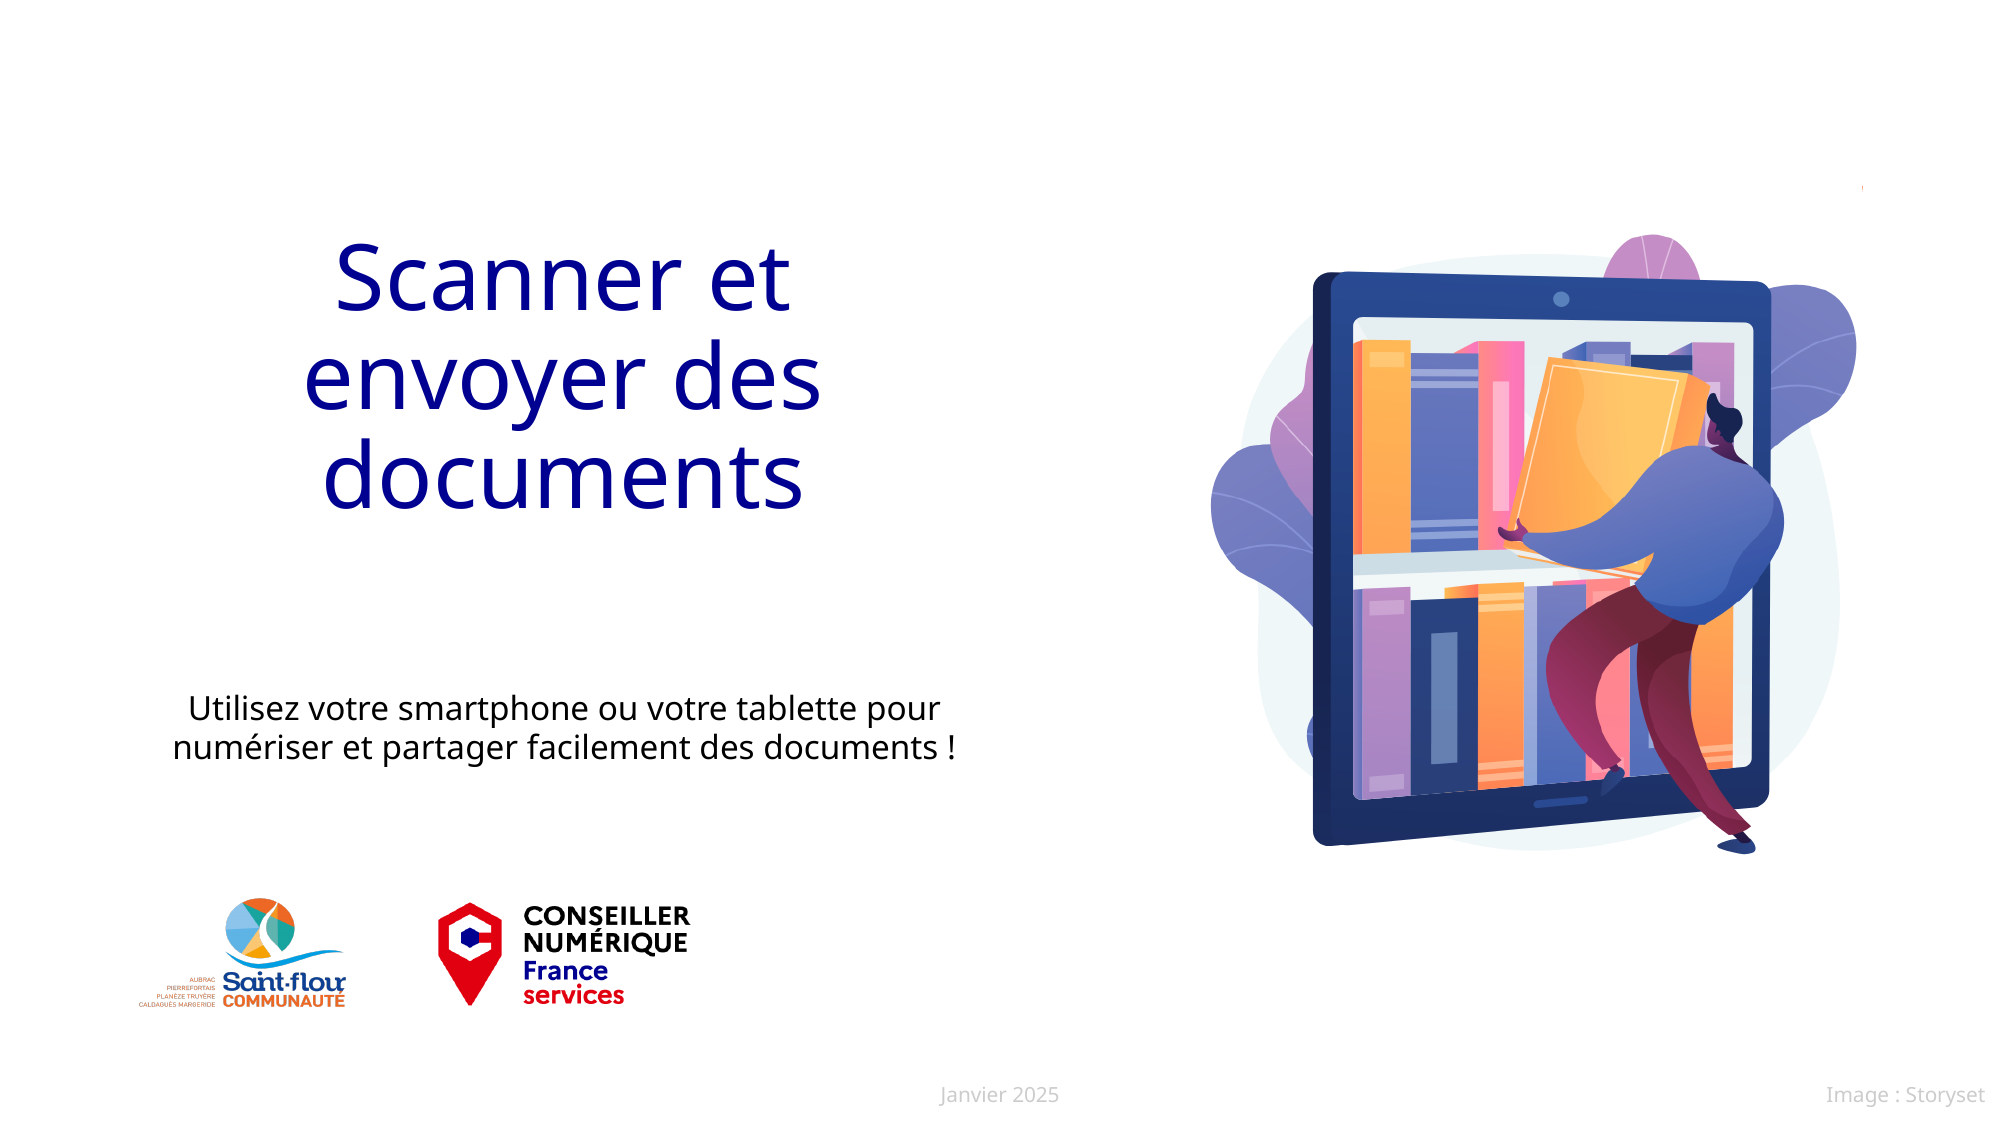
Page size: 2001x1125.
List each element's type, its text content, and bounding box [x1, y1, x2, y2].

title Scanner et envoyer des documents [138, 184, 989, 576]
subtitle Utilisez votre smartphone ou votre tablette pour numériser et partager facilement des documents ! [139, 590, 991, 863]
picture [1183, 186, 1863, 861]
text_box Image : Storyset [1565, 1062, 2000, 1125]
picture [137, 893, 372, 1012]
picture [431, 893, 697, 1012]
text_box Janvier 2025 [782, 1062, 1218, 1125]
